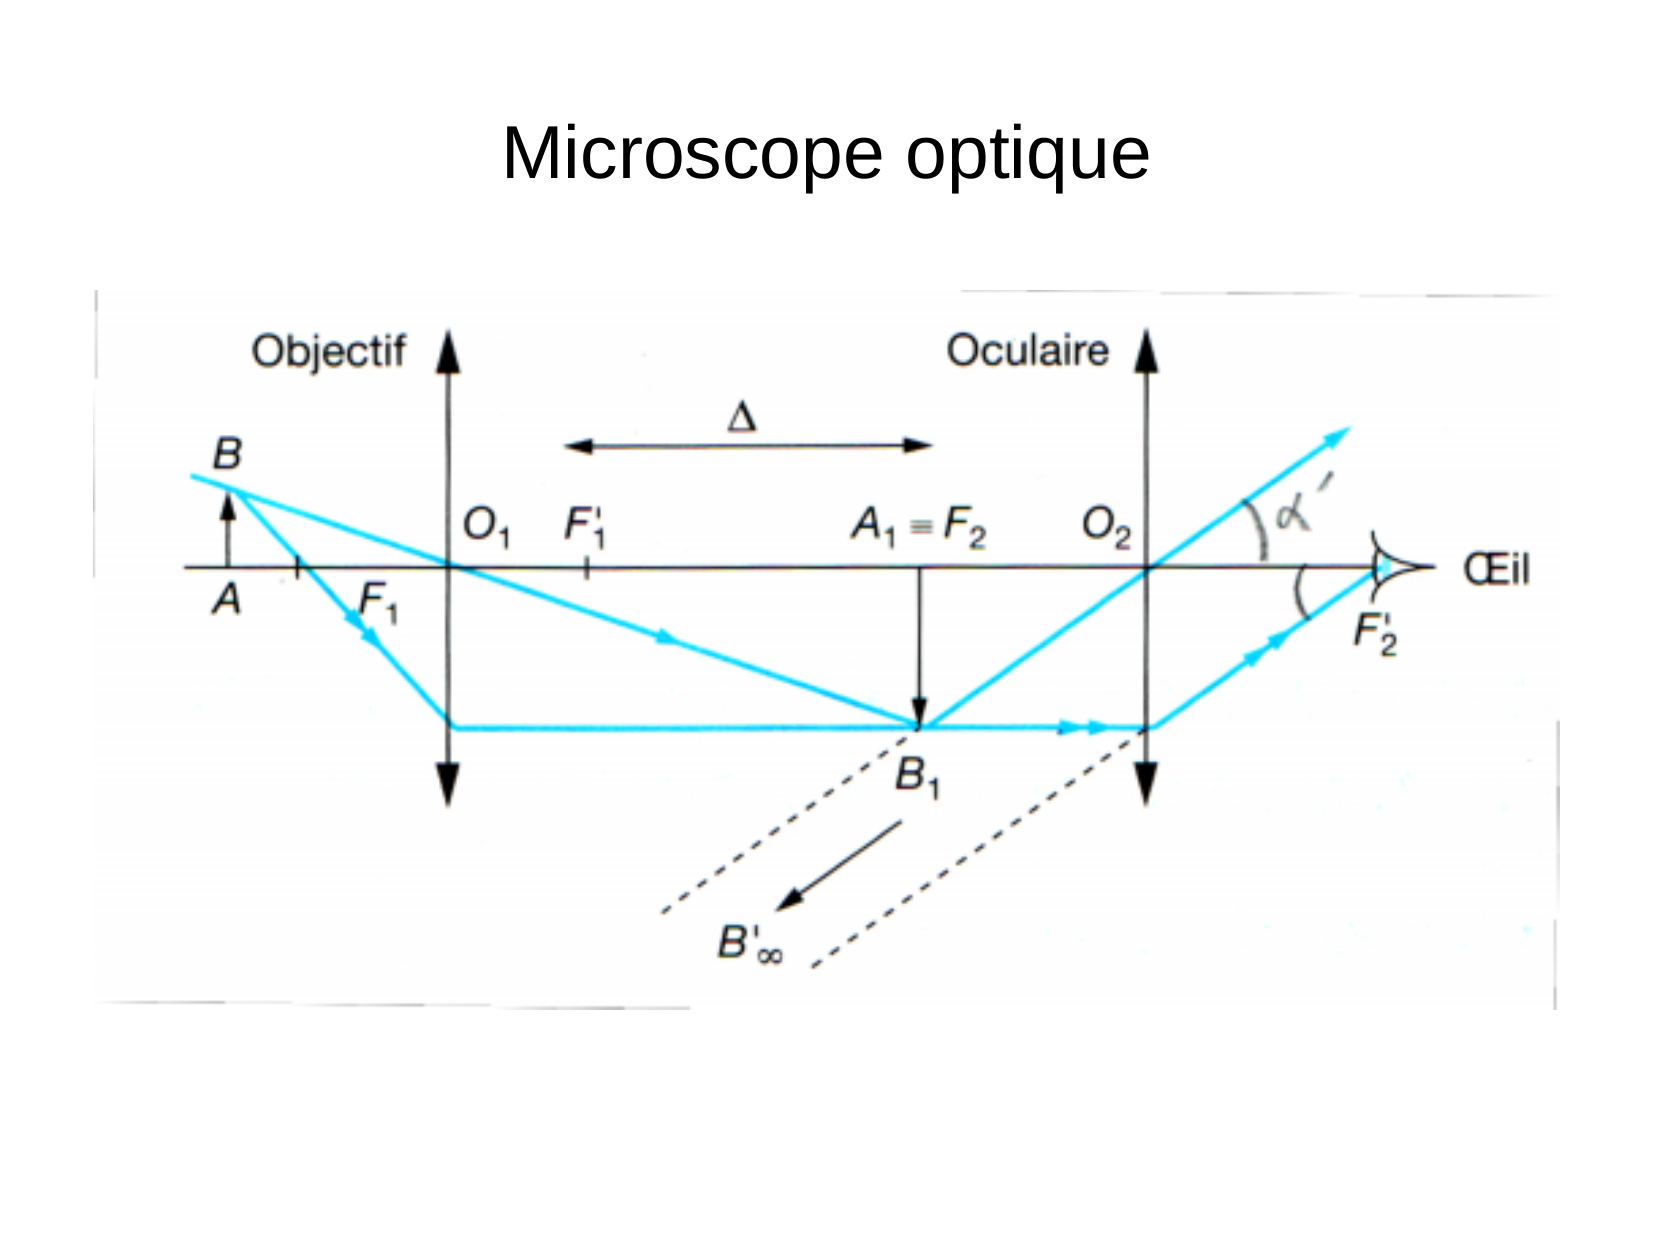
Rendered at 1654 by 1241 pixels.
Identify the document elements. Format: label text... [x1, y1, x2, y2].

title Microscope optique [82, 49, 1571, 257]
picture [93, 290, 1560, 1010]
